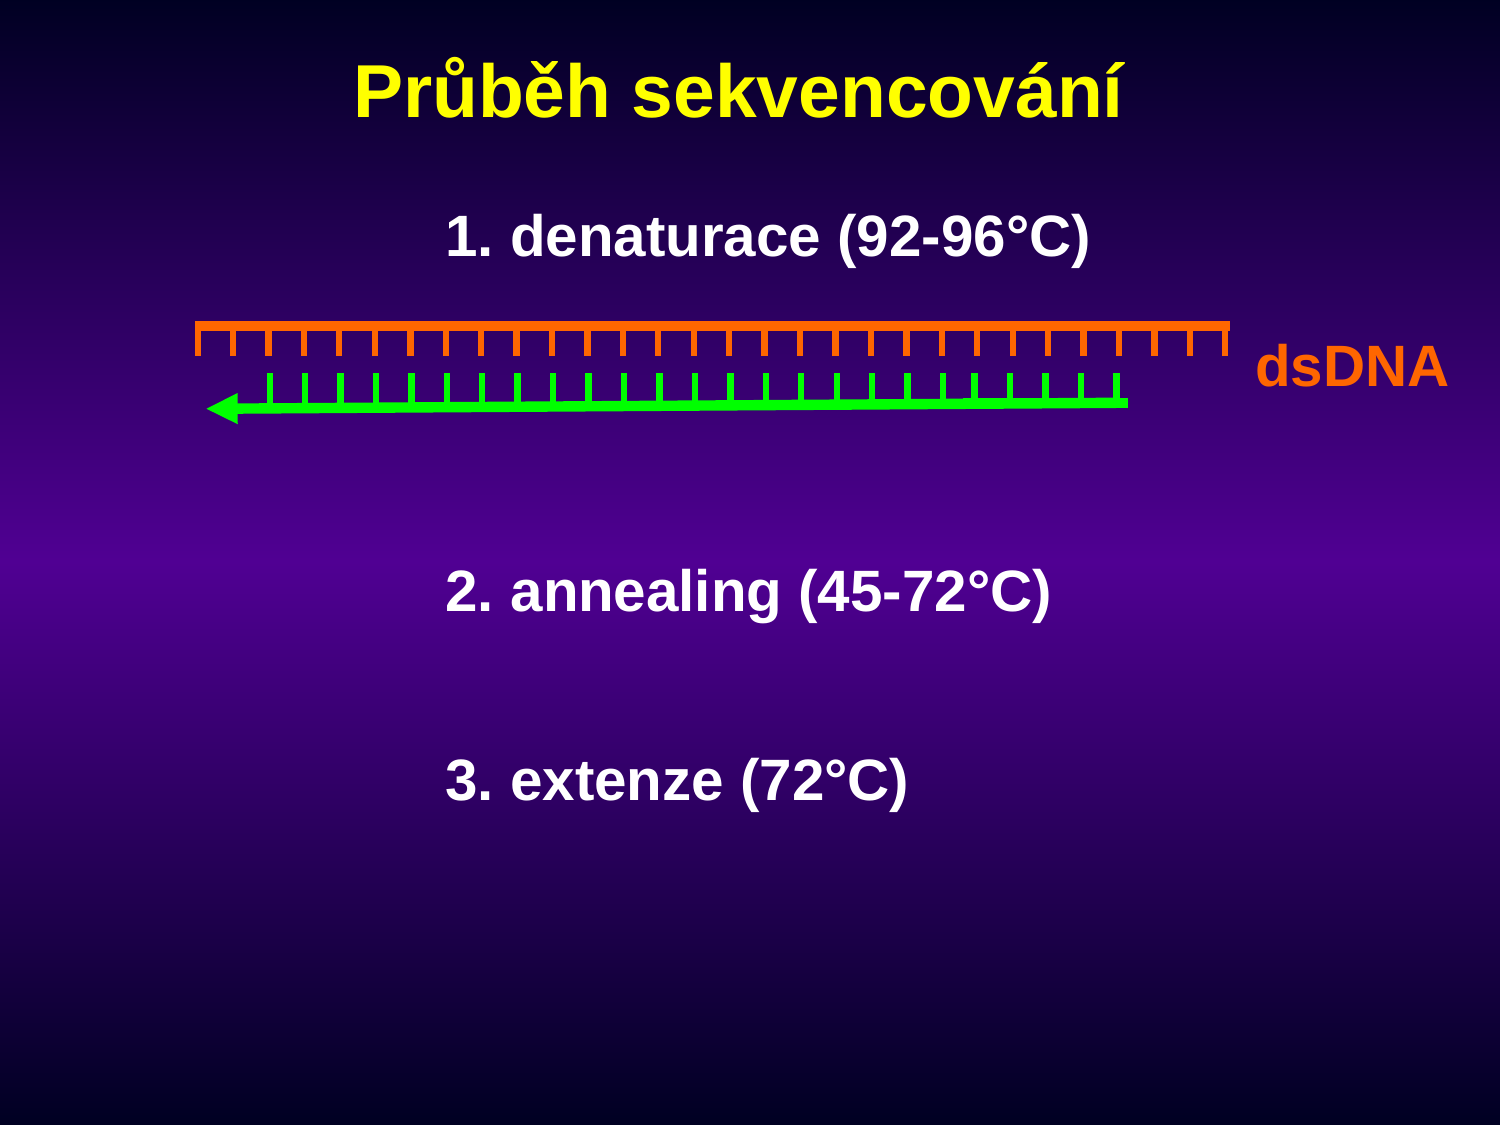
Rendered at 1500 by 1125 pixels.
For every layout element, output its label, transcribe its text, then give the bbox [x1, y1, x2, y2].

title Průběh sekvencování [64, 35, 1413, 149]
text_box dsDNA [1222, 326, 1483, 407]
text_box 2. annealing (45-72°C) [430, 550, 1129, 632]
text_box 1. denaturace (92-96°C) [430, 196, 1211, 277]
text_box 3. extenze (72°C) [430, 739, 951, 821]
